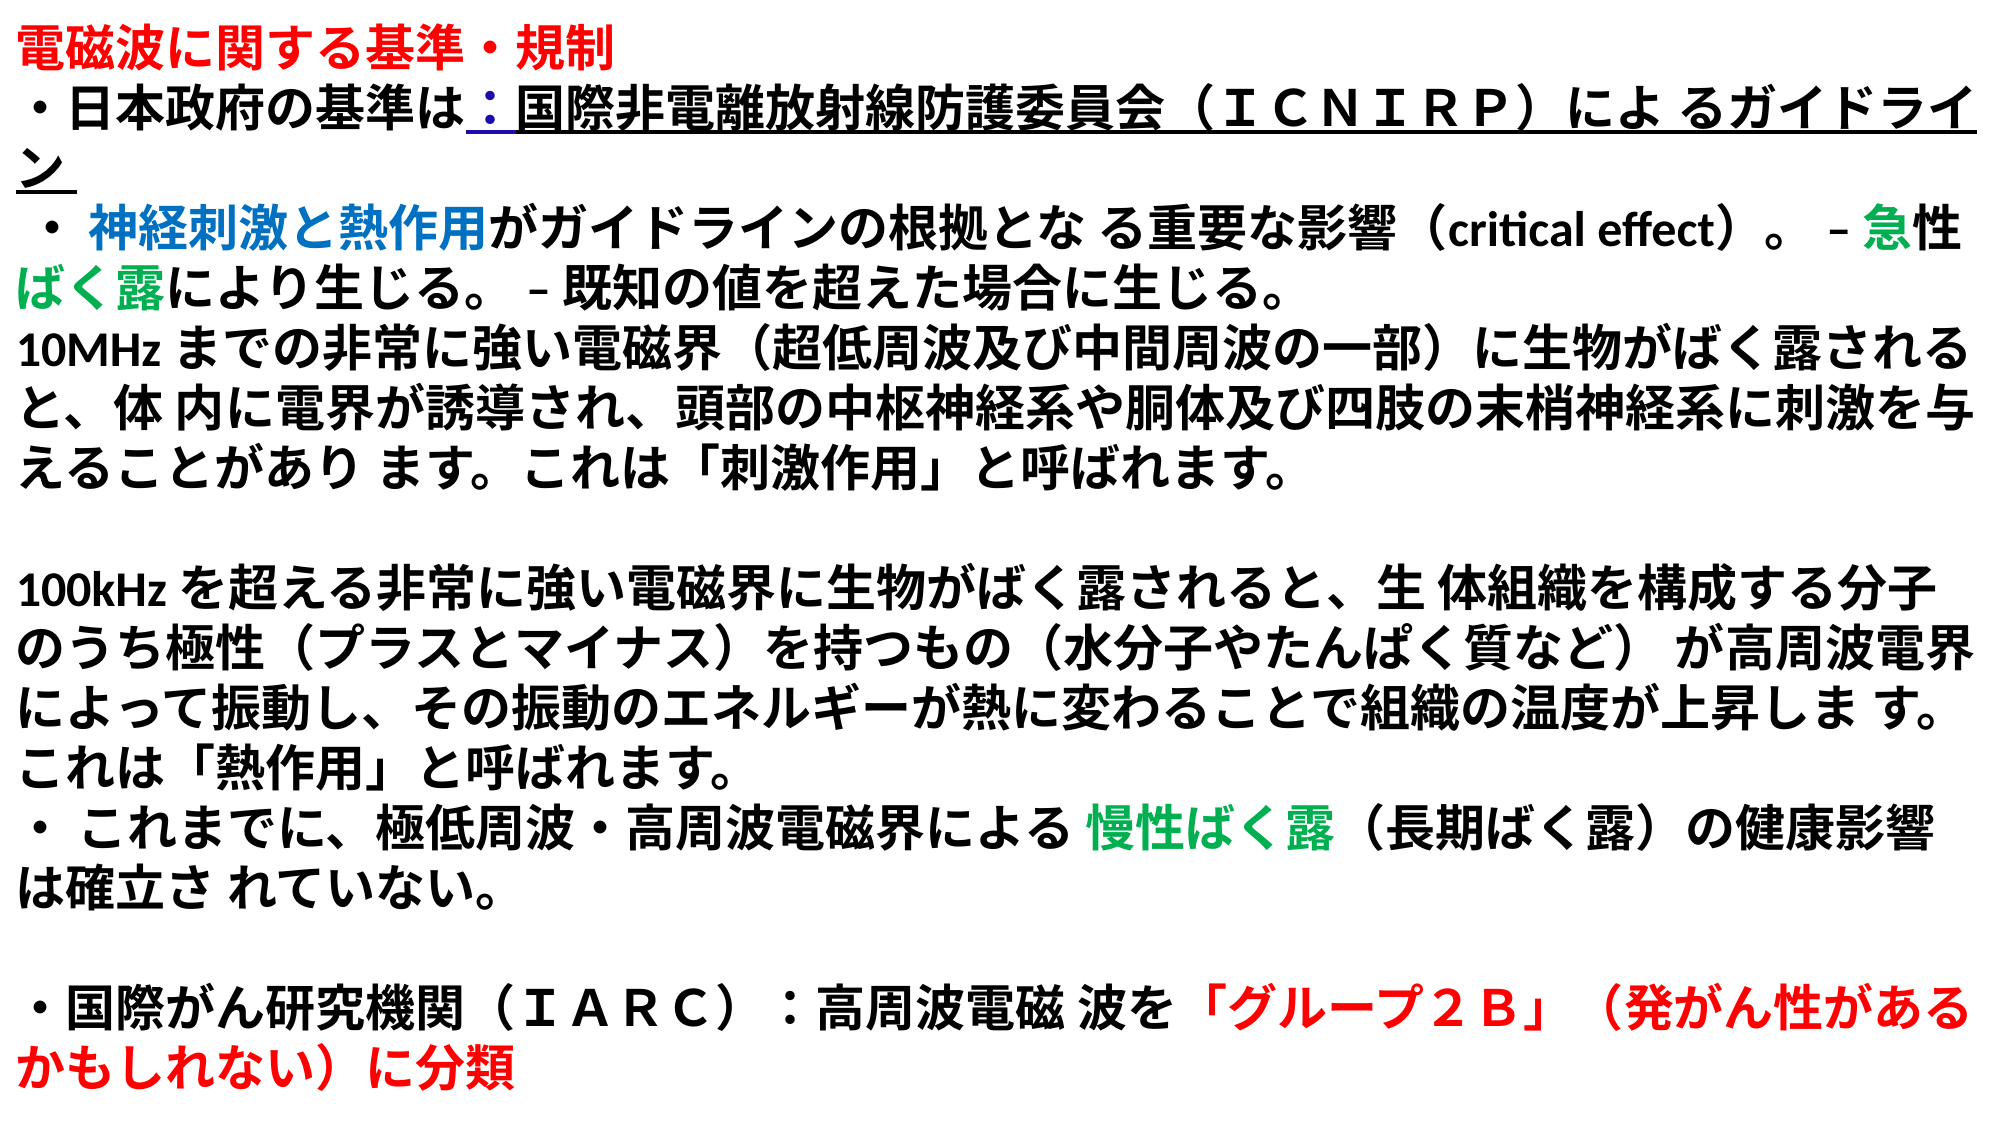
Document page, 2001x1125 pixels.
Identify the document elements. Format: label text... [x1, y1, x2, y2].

text_box 電磁波に関する基準・規制 ・日本政府の基準は：国際非電離放射線防護委員会（ＩＣＮＩＲＰ）によ るガイドライン ・ 神経刺激と熱作用がガイドラインの根拠とな る重要な影響（critical effect）。 – 急性ばく露により生じる。 – 既知の値を超えた場合に生じる。 10MHz までの非常に強い電磁界（超低周波及び中間周波の一部）に生物がばく露されると、体 内に電界が誘導され、頭部の中枢神経系や胴体及び四肢の末梢神経系に刺激を与えることがあり ます。これは「刺激作用」と呼ばれます。 100kHz を超える非常に強い電磁界に生物がばく露されると、生 体組織を構成する分子のうち極性（プラスとマイナス）を持つもの（水分子やたんぱく質など） が高周波電界によって振動し、その振動のエネルギーが熱に変わることで組織の温度が上昇しま す。これは「熱作用」と呼ばれます。 ・ これまでに、極低周波・高周波電磁界による 慢性ばく露（長期ばく露）の健康影響は確立さ れていない。 ・国際がん研究機関（ＩＡＲＣ）：高周波電磁 波を「グループ２Ｂ」（発がん性があるかもしれない）に分類 [0, 8, 2000, 1125]
